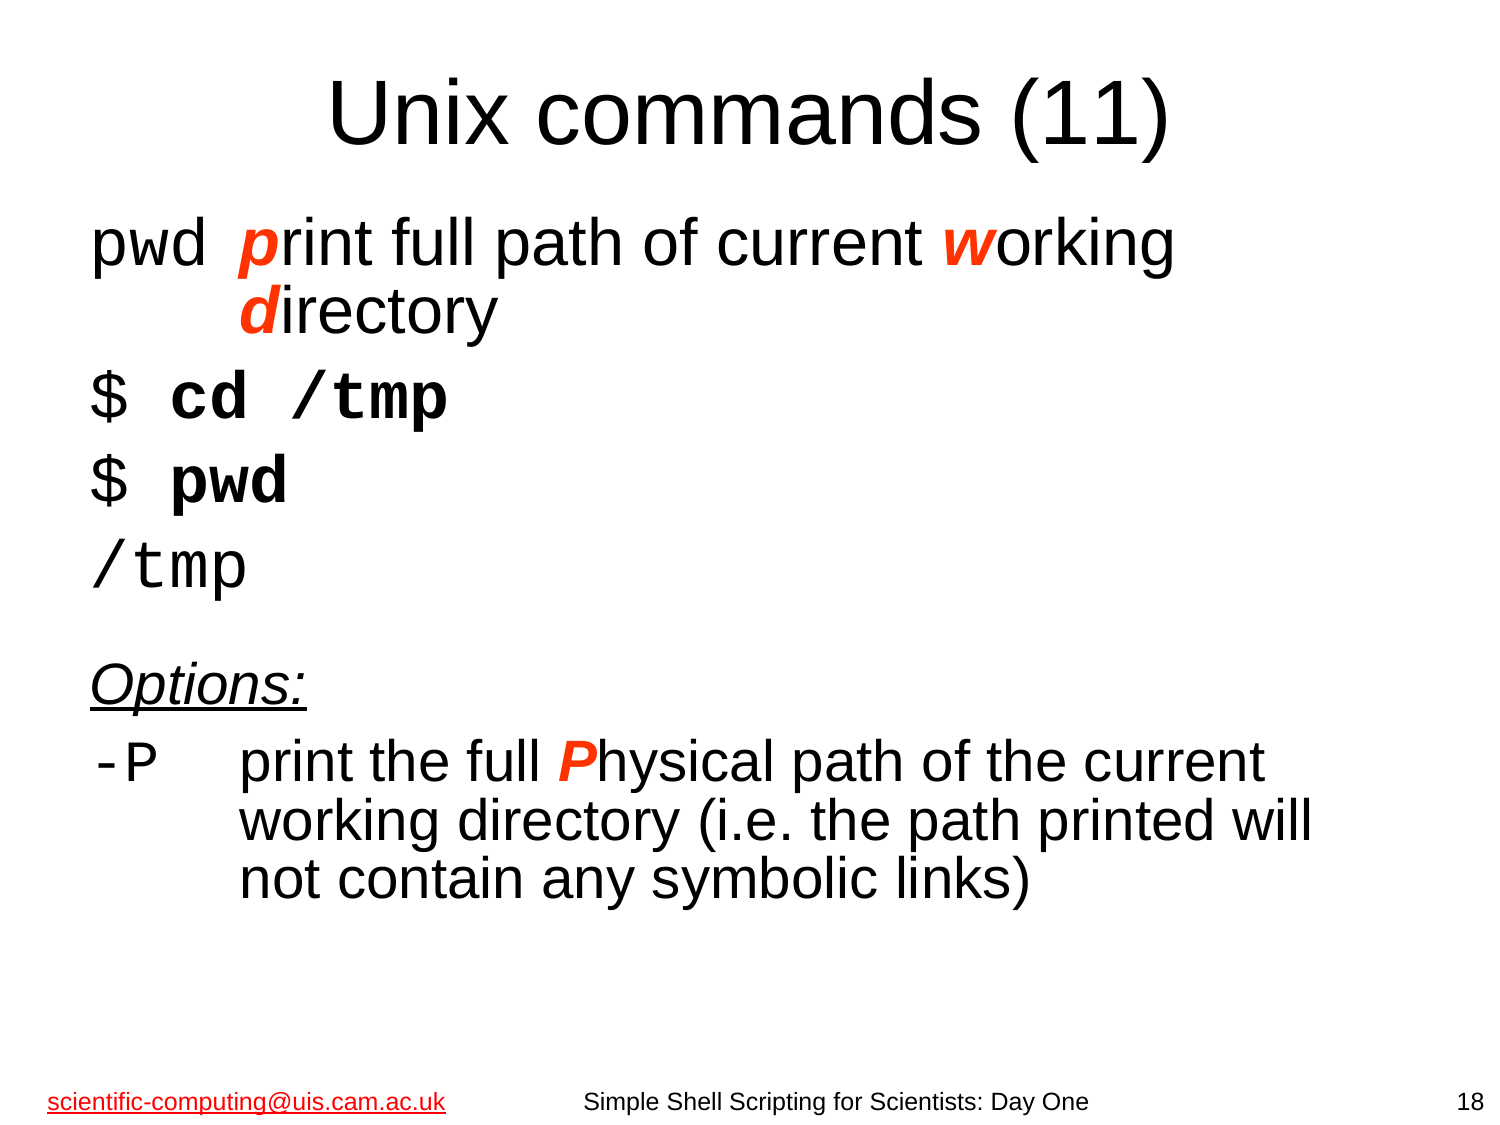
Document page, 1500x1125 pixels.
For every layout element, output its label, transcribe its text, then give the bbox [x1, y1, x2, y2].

list pwd print full path of current working directory $ cd /tmp $ pwd /tmp Options: -P print the full Physical path of the current working directory (i.e. the path printed will not contain any symbolic links) [75, 200, 1426, 1001]
title Unix commands (11) [22, 49, 1478, 176]
